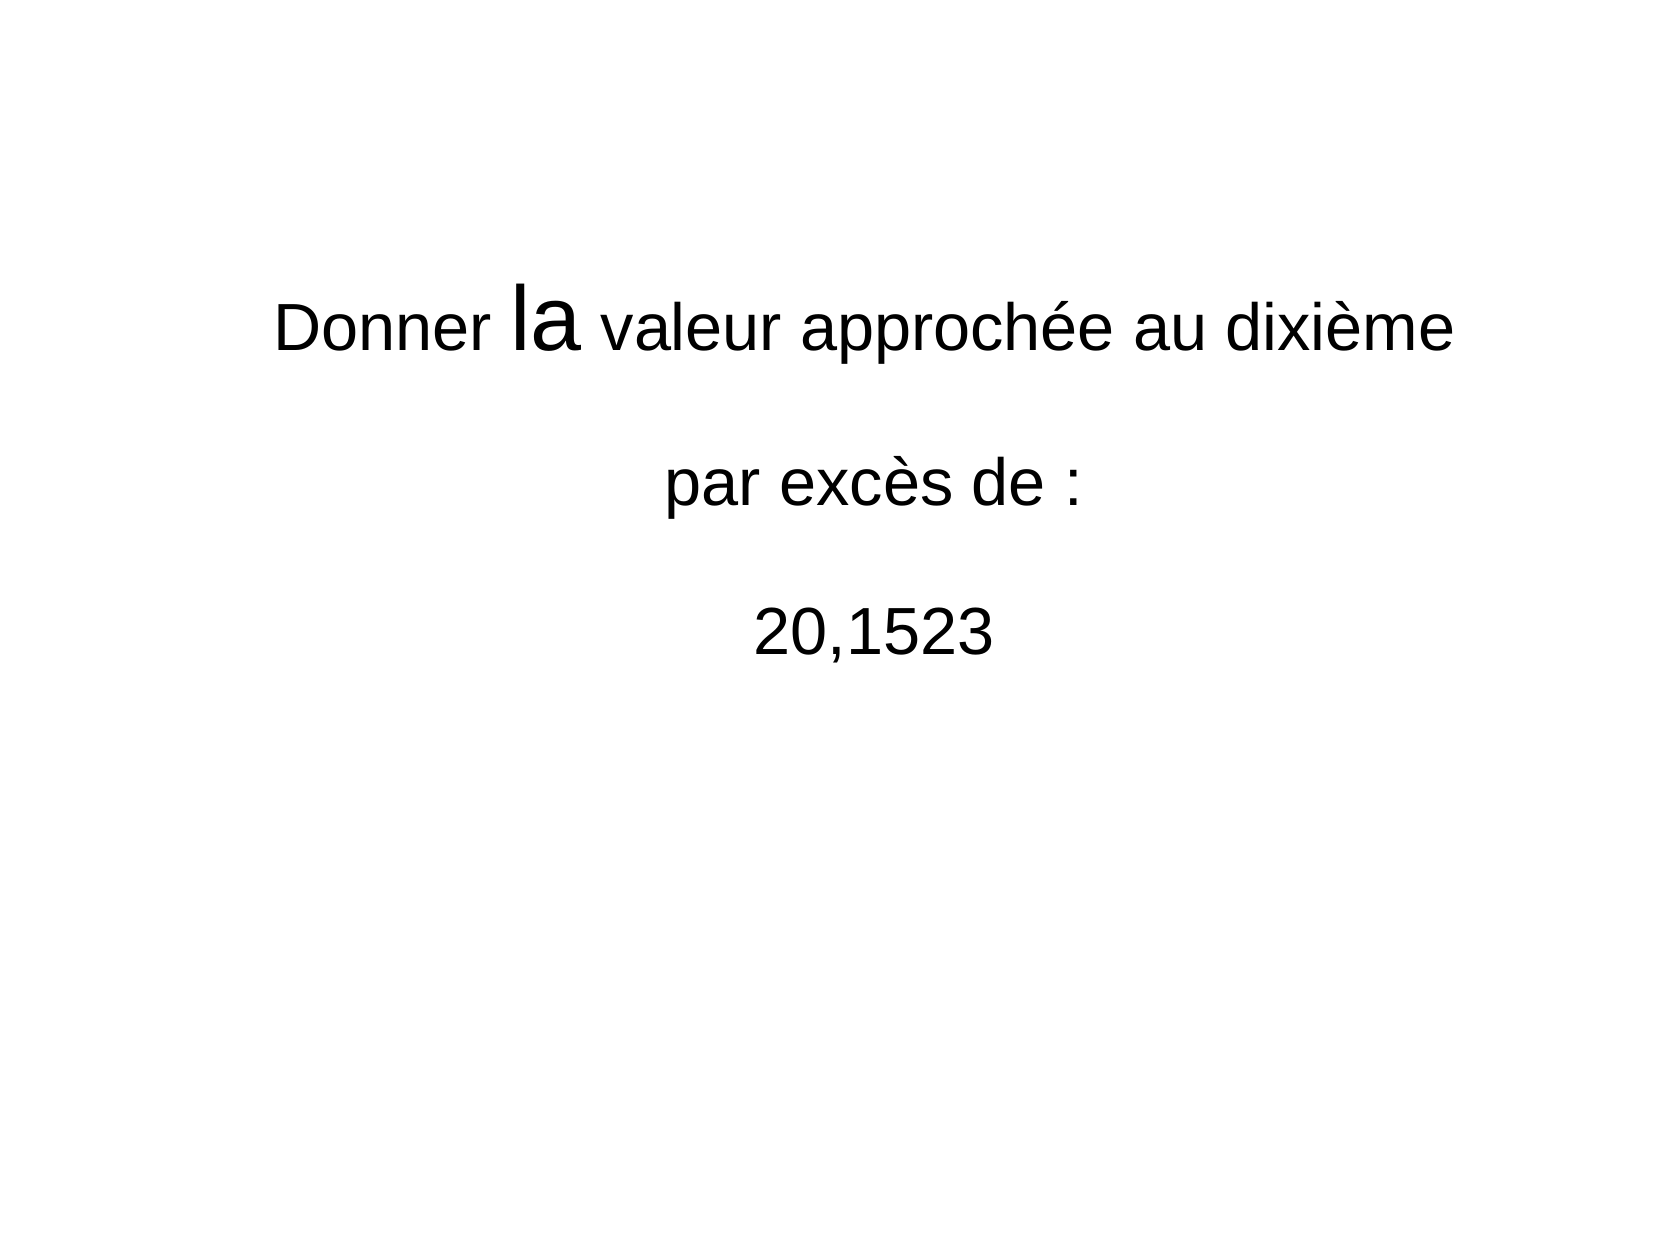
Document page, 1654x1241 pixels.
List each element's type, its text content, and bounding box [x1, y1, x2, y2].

subtitle Donner la valeur approchée au dixième par excès de : 20,1523 [129, 59, 1619, 878]
